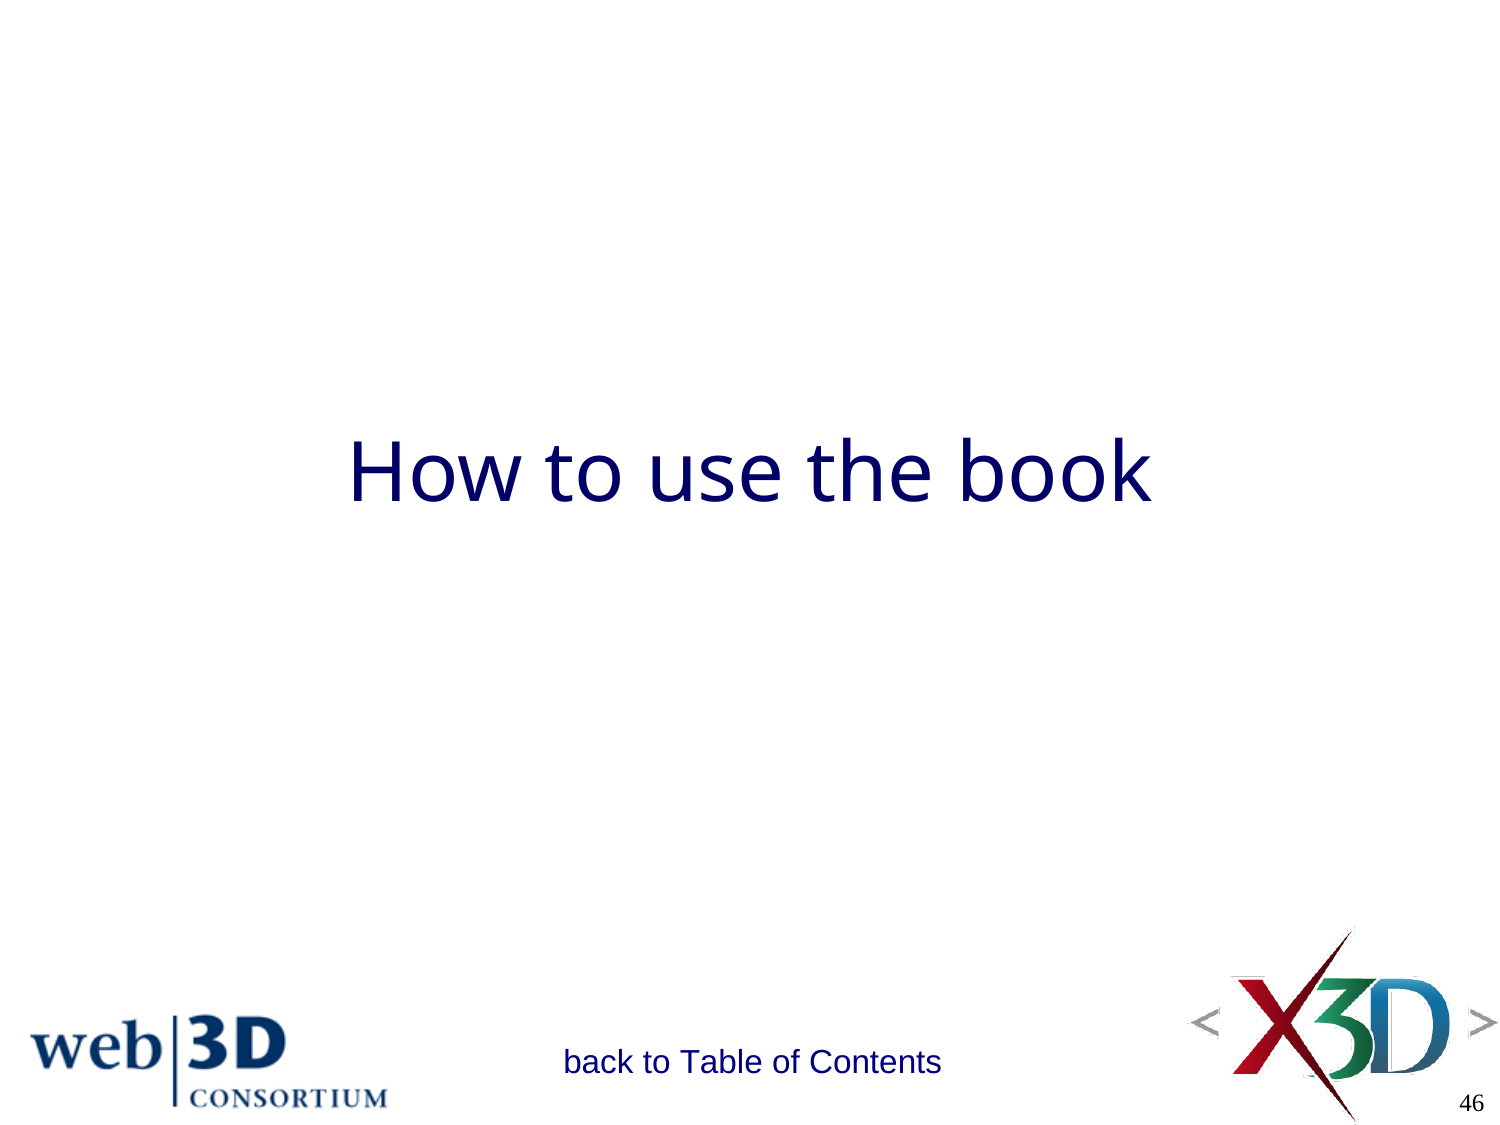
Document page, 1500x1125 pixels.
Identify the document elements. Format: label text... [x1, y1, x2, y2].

text_box back to Table of Contents [548, 1036, 958, 1089]
picture [12, 998, 413, 1118]
title How to use the book [112, 374, 1388, 563]
picture [1187, 926, 1500, 1125]
